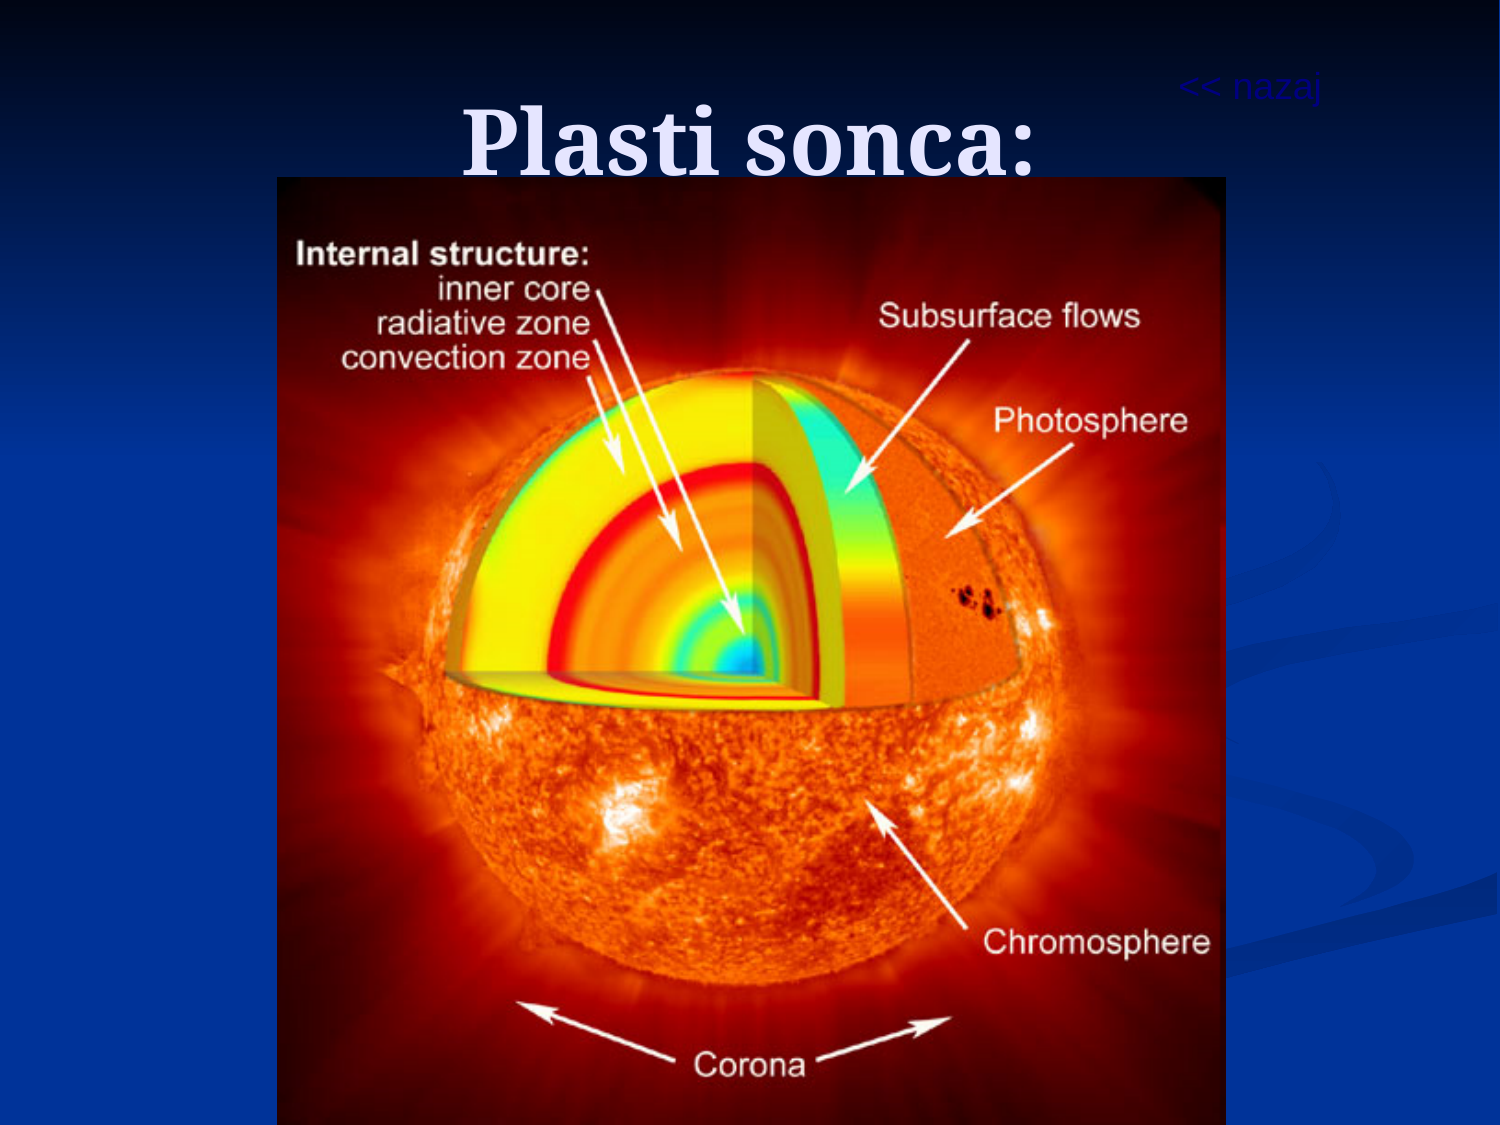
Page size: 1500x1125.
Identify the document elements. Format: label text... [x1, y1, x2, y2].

text_box << nazaj [1163, 54, 1459, 115]
picture [277, 177, 1226, 1125]
title Plasti sonca: [75, 45, 1425, 233]
